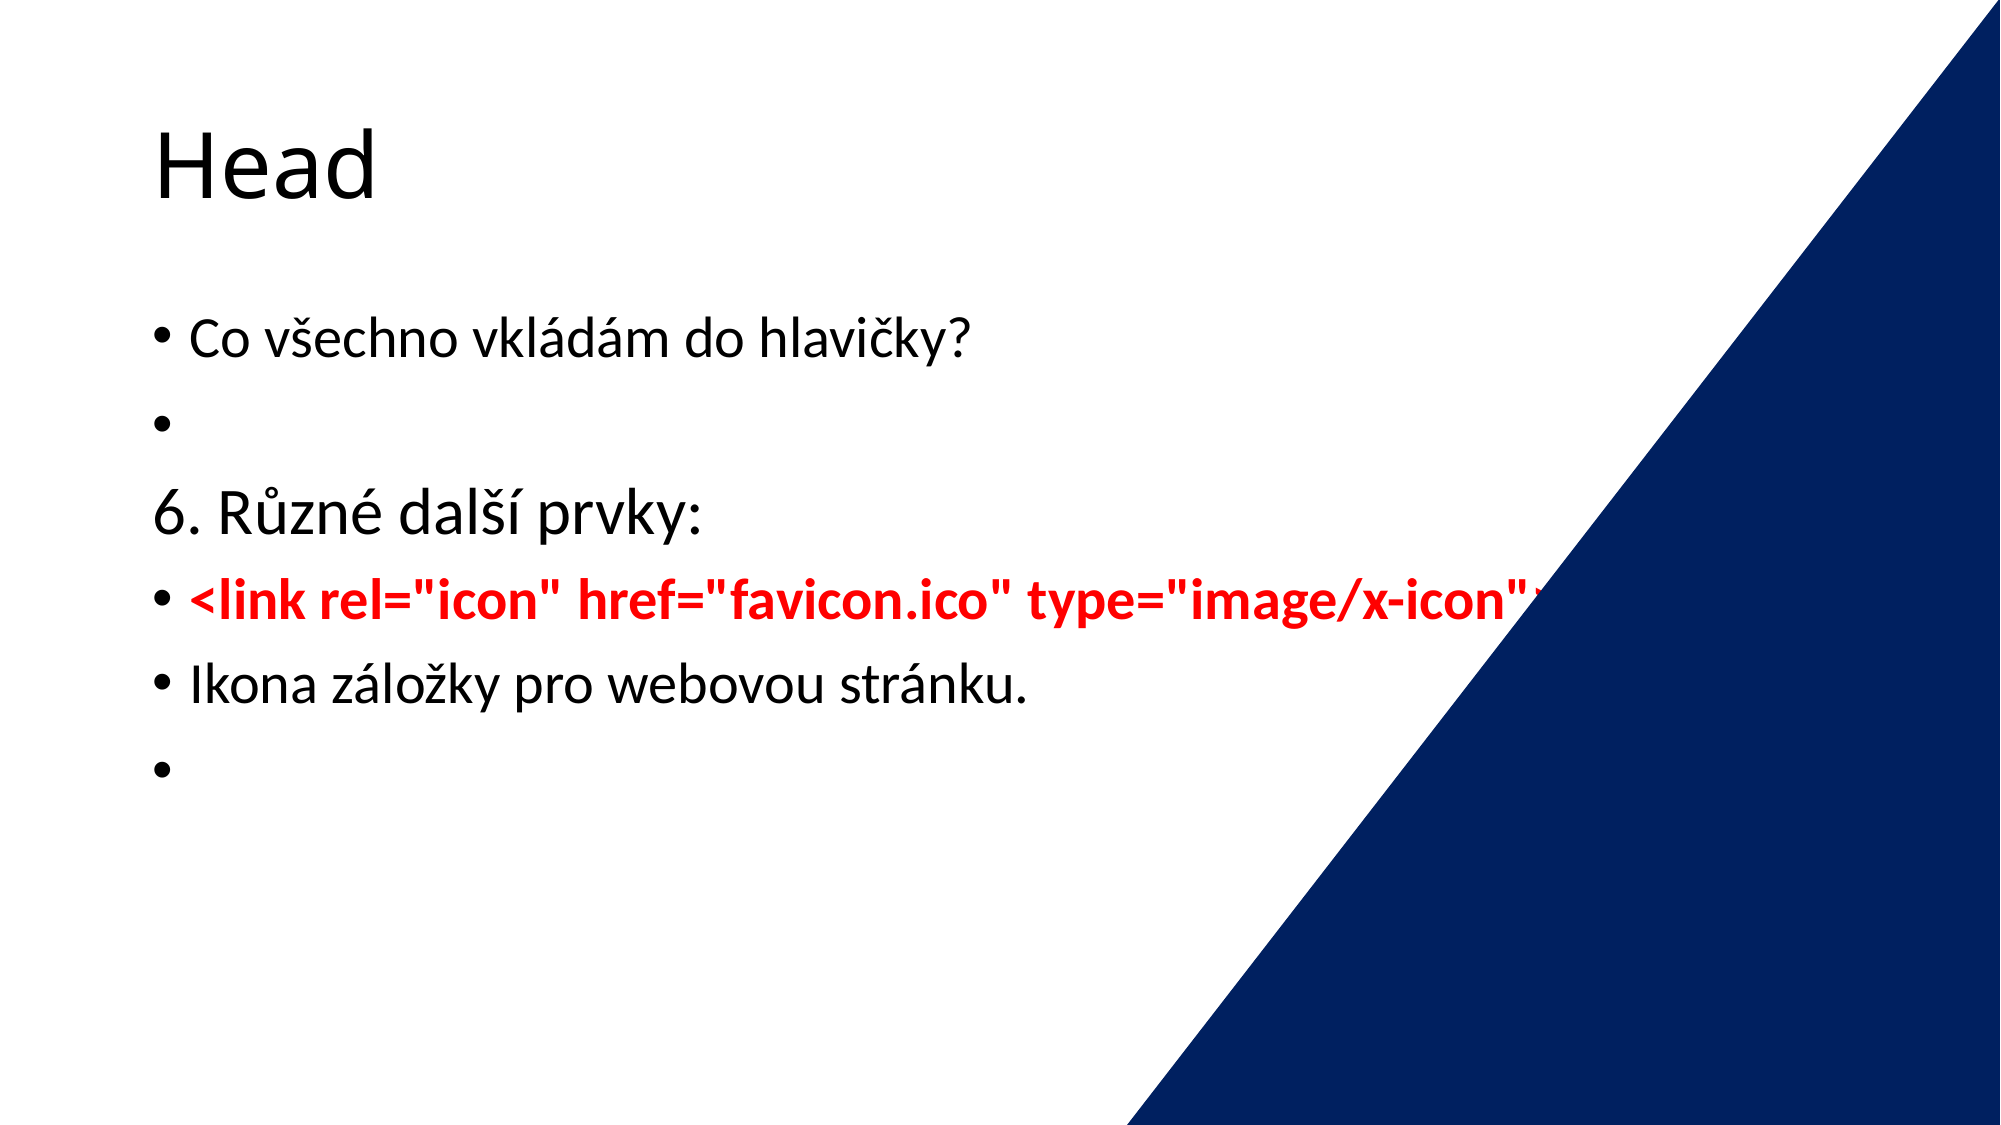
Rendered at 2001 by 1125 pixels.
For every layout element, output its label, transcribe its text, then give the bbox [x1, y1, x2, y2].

title Head [137, 59, 1863, 278]
text_box [1128, 0, 2000, 1125]
list Co všechno vkládám do hlavičky? 6. Různé další prvky: <link rel="icon" href="favicon.ico" type="image/x-icon"> Ikona záložky pro webovou stránku. [137, 299, 1767, 1014]
